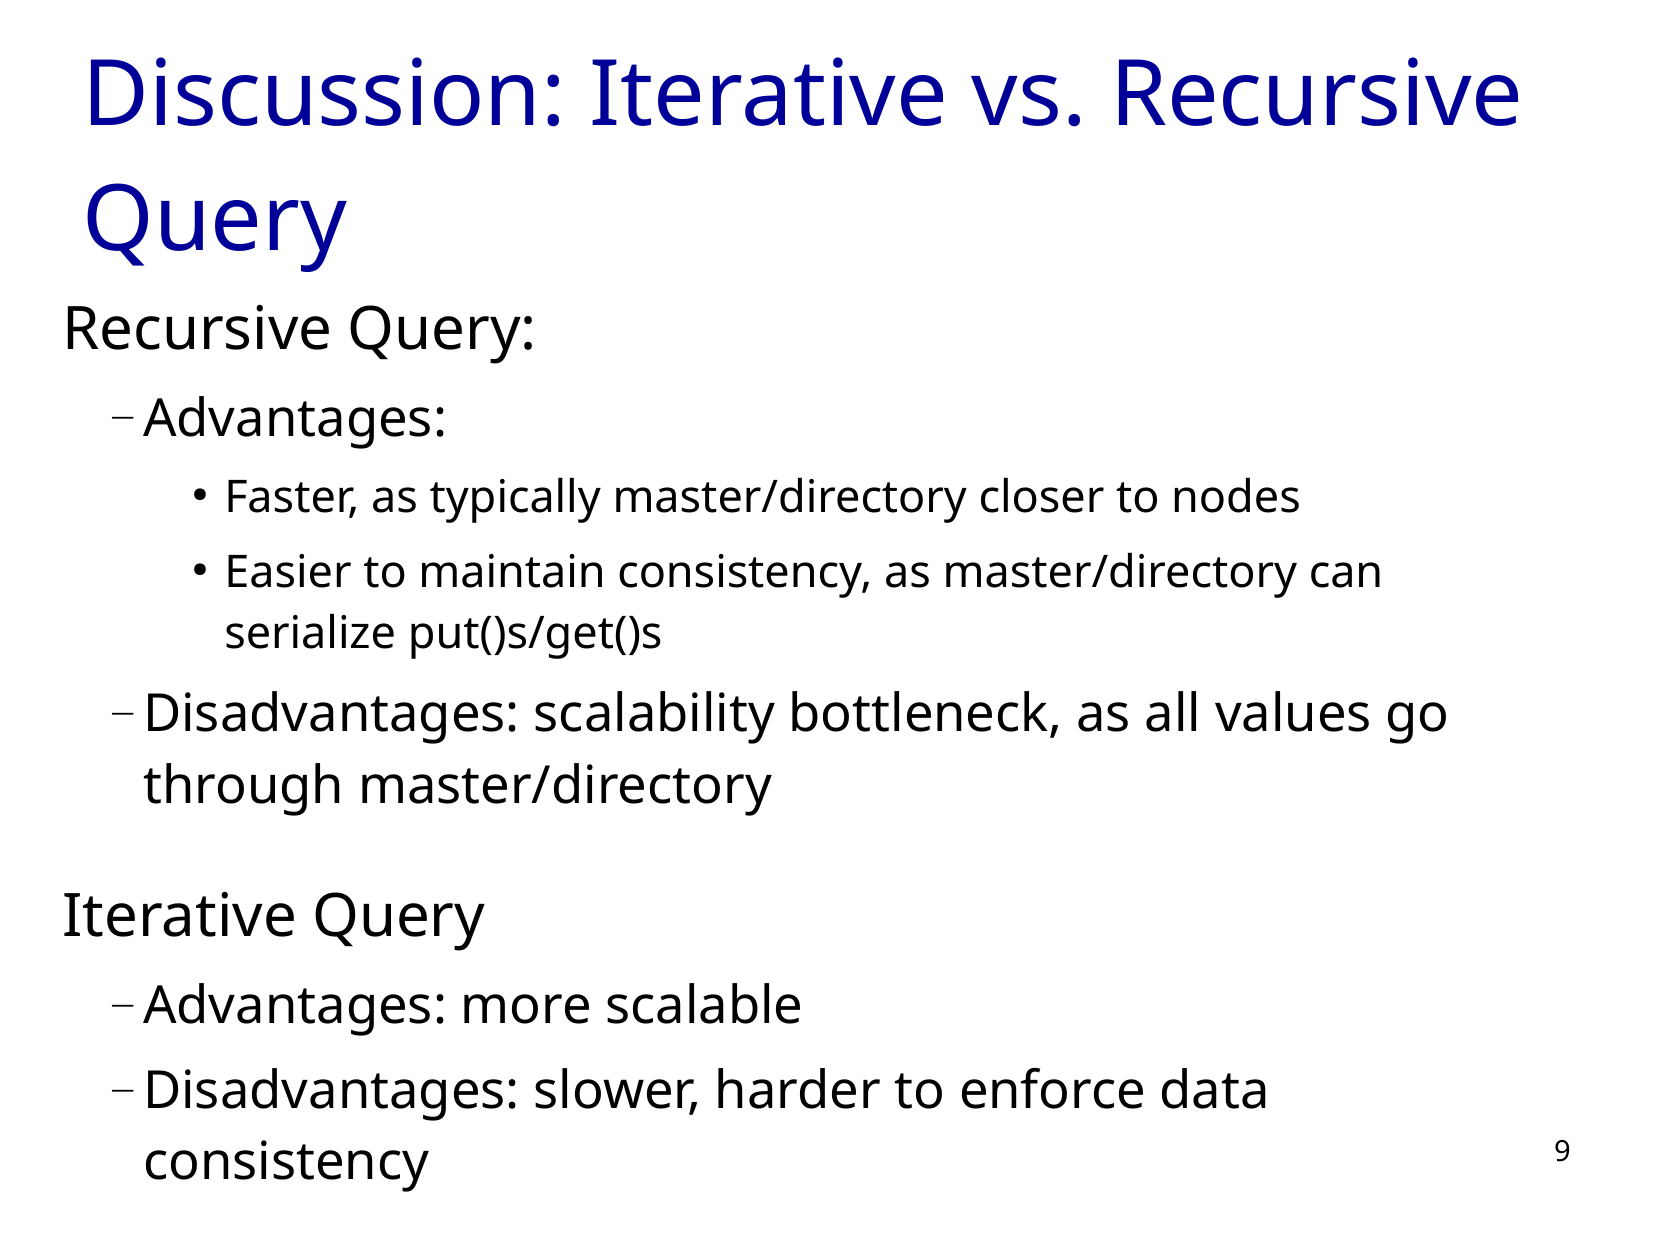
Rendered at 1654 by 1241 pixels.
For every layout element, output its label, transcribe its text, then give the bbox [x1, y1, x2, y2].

list Recursive Query: Advantages: Faster, as typically master/directory closer to nodes Easier to maintain consistency, as master/directory can serialize put()s/get()s Disadvantages: scalability bottleneck, as all values go through master/directory Iterative Query Advantages: more scalable Disadvantages: slower, harder to enforce data consistency [30, 285, 1541, 1201]
title Discussion: Iterative vs. Recursive Query [82, 49, 1571, 257]
